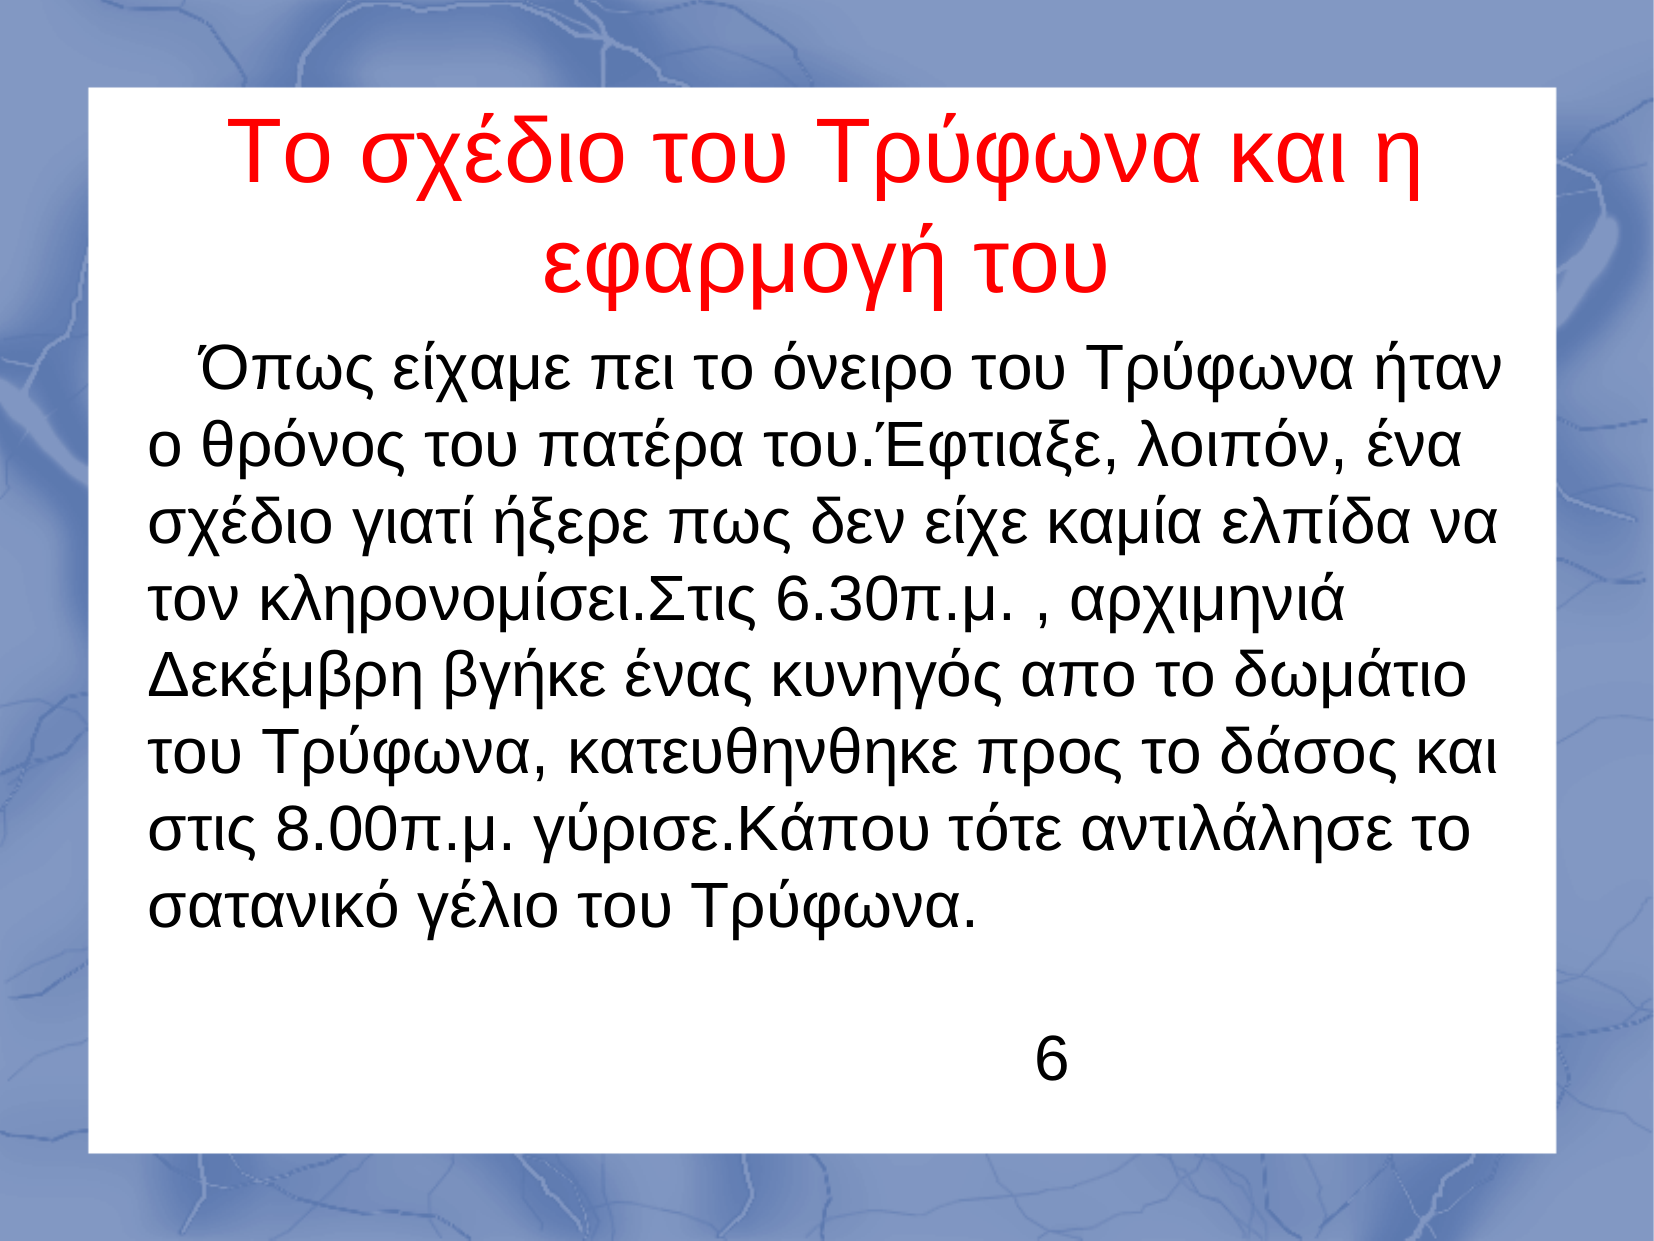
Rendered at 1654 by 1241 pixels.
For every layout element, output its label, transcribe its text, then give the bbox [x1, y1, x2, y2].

list Όπως είχαμε πει το όνειρο του Τρύφωνα ήταν ο θρόνος του πατέρα του.Έφτιαξε, λοιπόν, ένα σχέδιο γιατί ήξερε πως δεν είχε καμία ελπίδα να τον κληρονομίσει.Στις 6.30π.μ. , αρχιμηνιά Δεκέμβρη βγήκε ένας κυνηγός απο το δωμάτιο του Τρύφωνα, κατευθηνθηκε προς το δάσος και στις 8.00π.μ. γύρισε.Κάπου τότε αντιλάλησε το σατανικό γέλιο του Τρύφωνα. 6 [147, 325, 1506, 1149]
title Το σχέδιο του Τρύφωνα και η εφαρμογή του [118, 90, 1536, 298]
